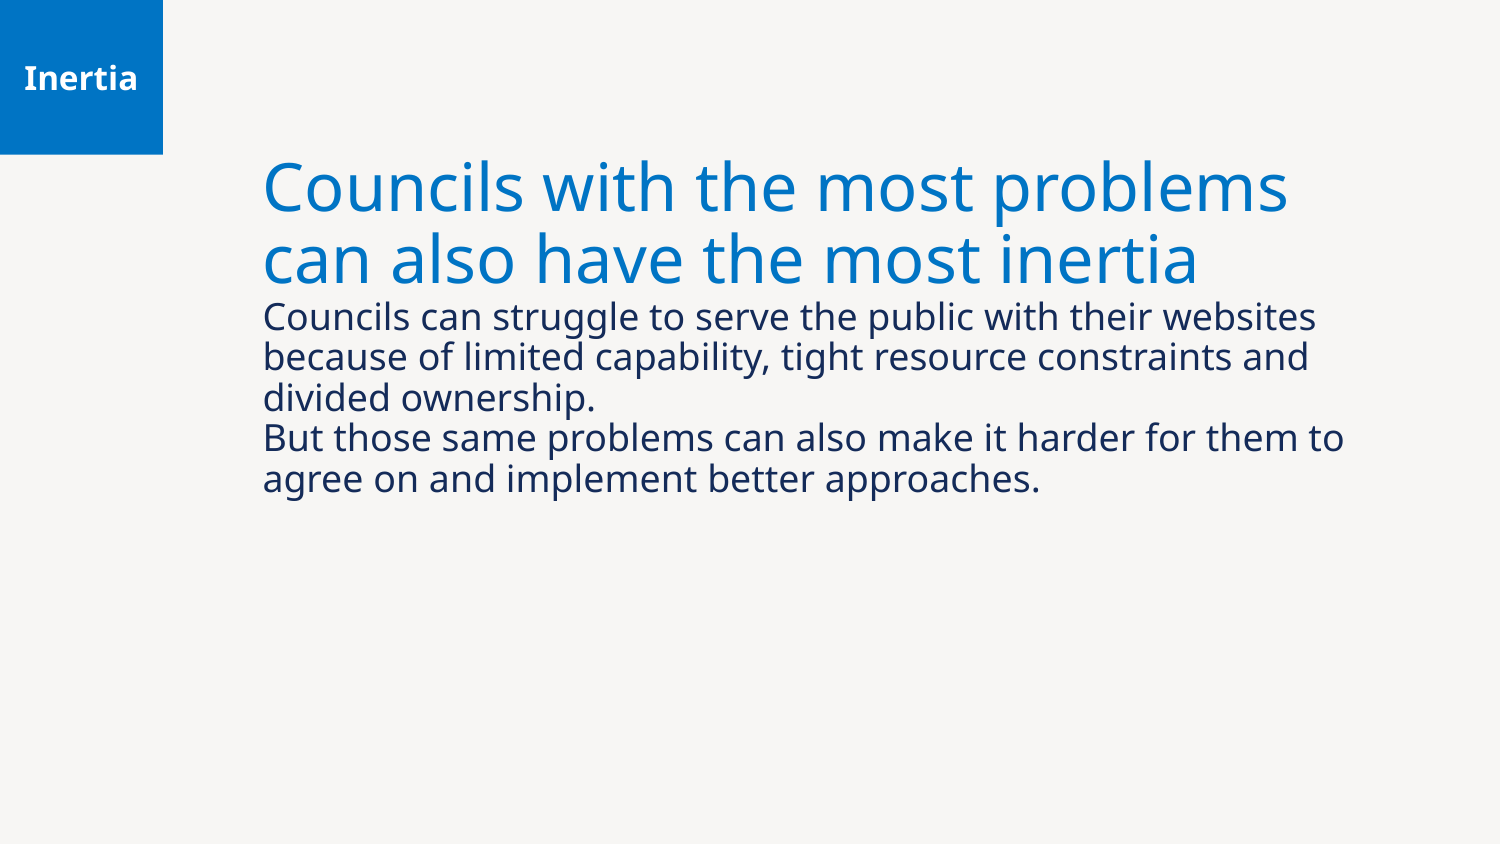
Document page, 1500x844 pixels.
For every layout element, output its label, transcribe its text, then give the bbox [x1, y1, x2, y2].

text_box Inertia [0, 0, 163, 155]
title Councils with the most problems can also have the most inertia Councils can struggle to serve the public with their websites because of limited capability, tight resource constraints and divided ownership. But those same problems can also make it harder for them to agree on and implement better approaches. [262, 153, 1371, 690]
